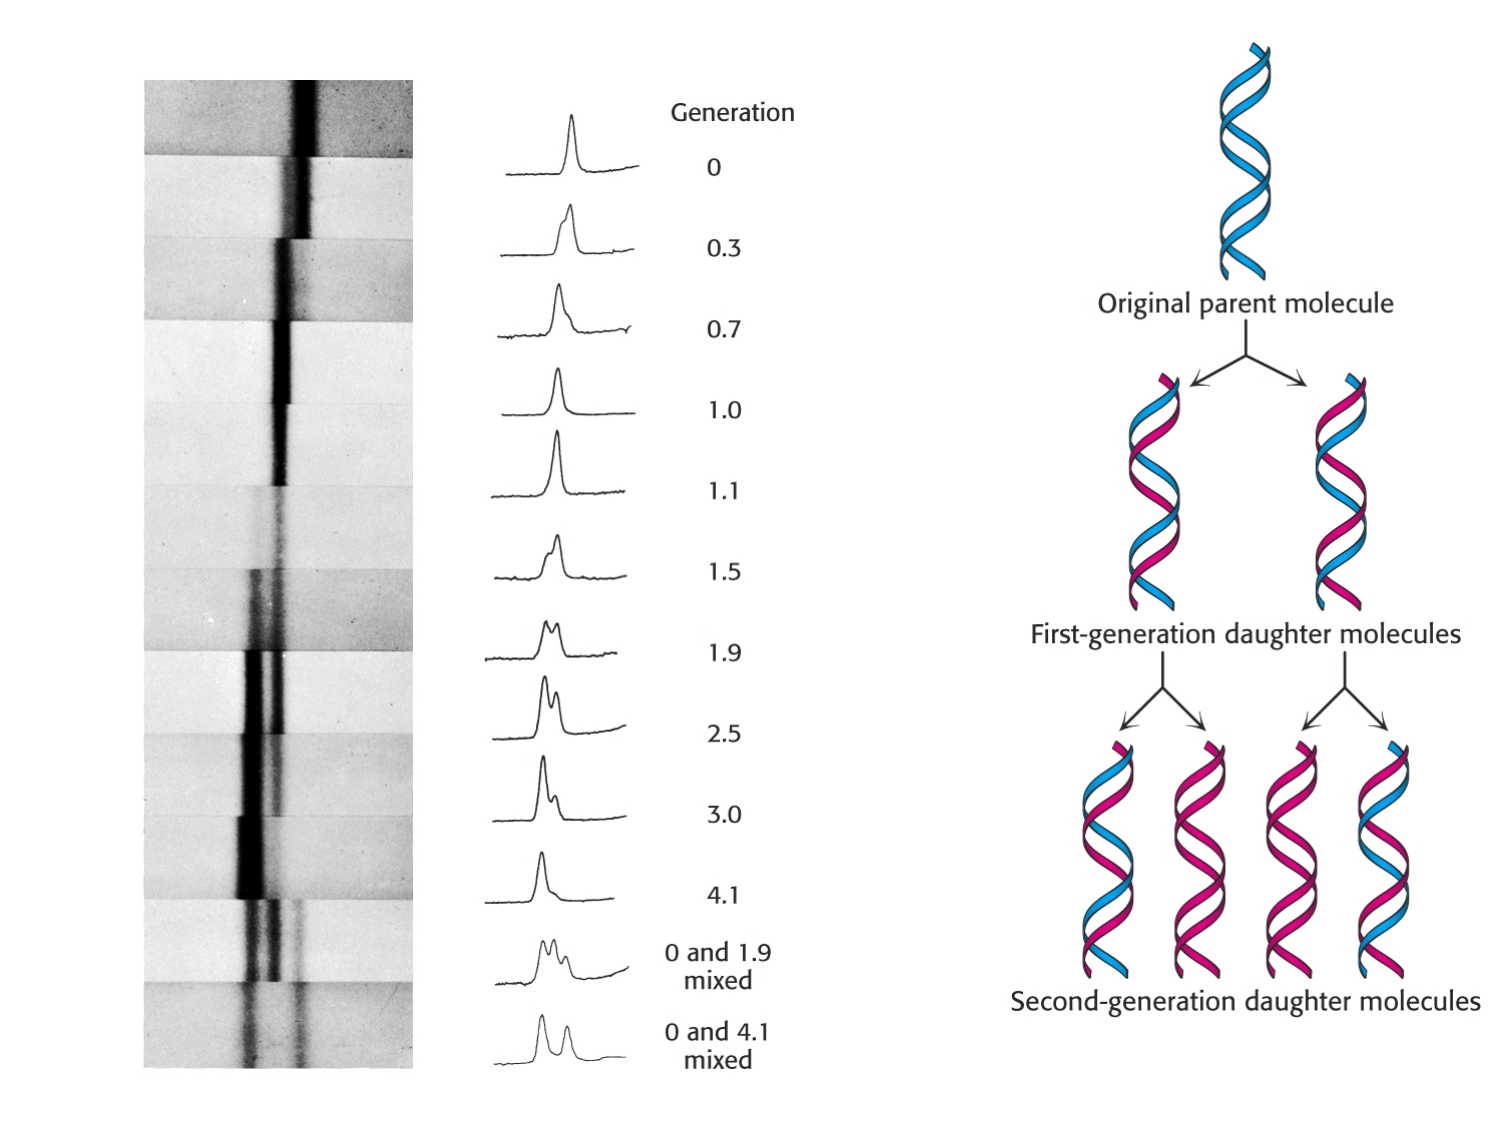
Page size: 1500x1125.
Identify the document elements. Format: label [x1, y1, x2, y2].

picture [137, 74, 418, 1076]
picture [991, 30, 1500, 1032]
picture [462, 87, 807, 1088]
